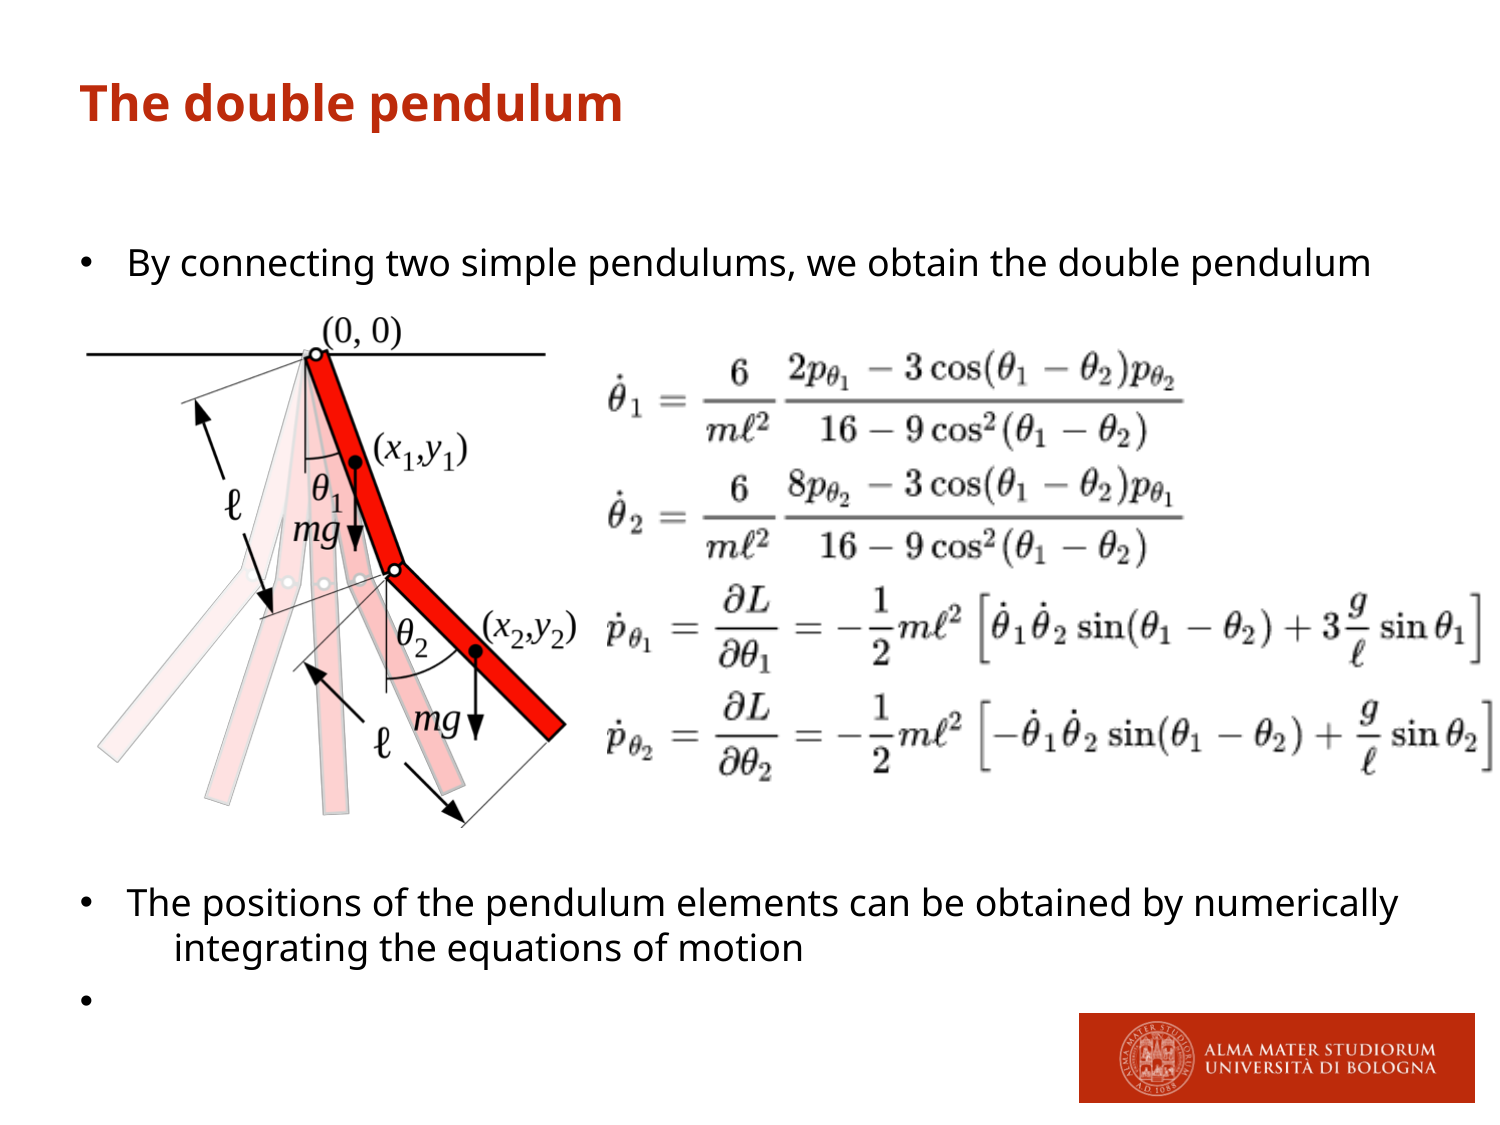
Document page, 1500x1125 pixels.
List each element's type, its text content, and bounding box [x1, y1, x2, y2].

picture [29, 297, 603, 828]
picture [607, 580, 1491, 679]
picture [607, 687, 1500, 786]
picture [607, 463, 1189, 573]
list By connecting two simple pendulums, we obtain the double pendulum The positions of the pendulum elements can be obtained by numerically integrating the equations of motion [64, 231, 1447, 988]
picture [607, 347, 1189, 456]
list The double pendulum [64, 78, 1447, 185]
